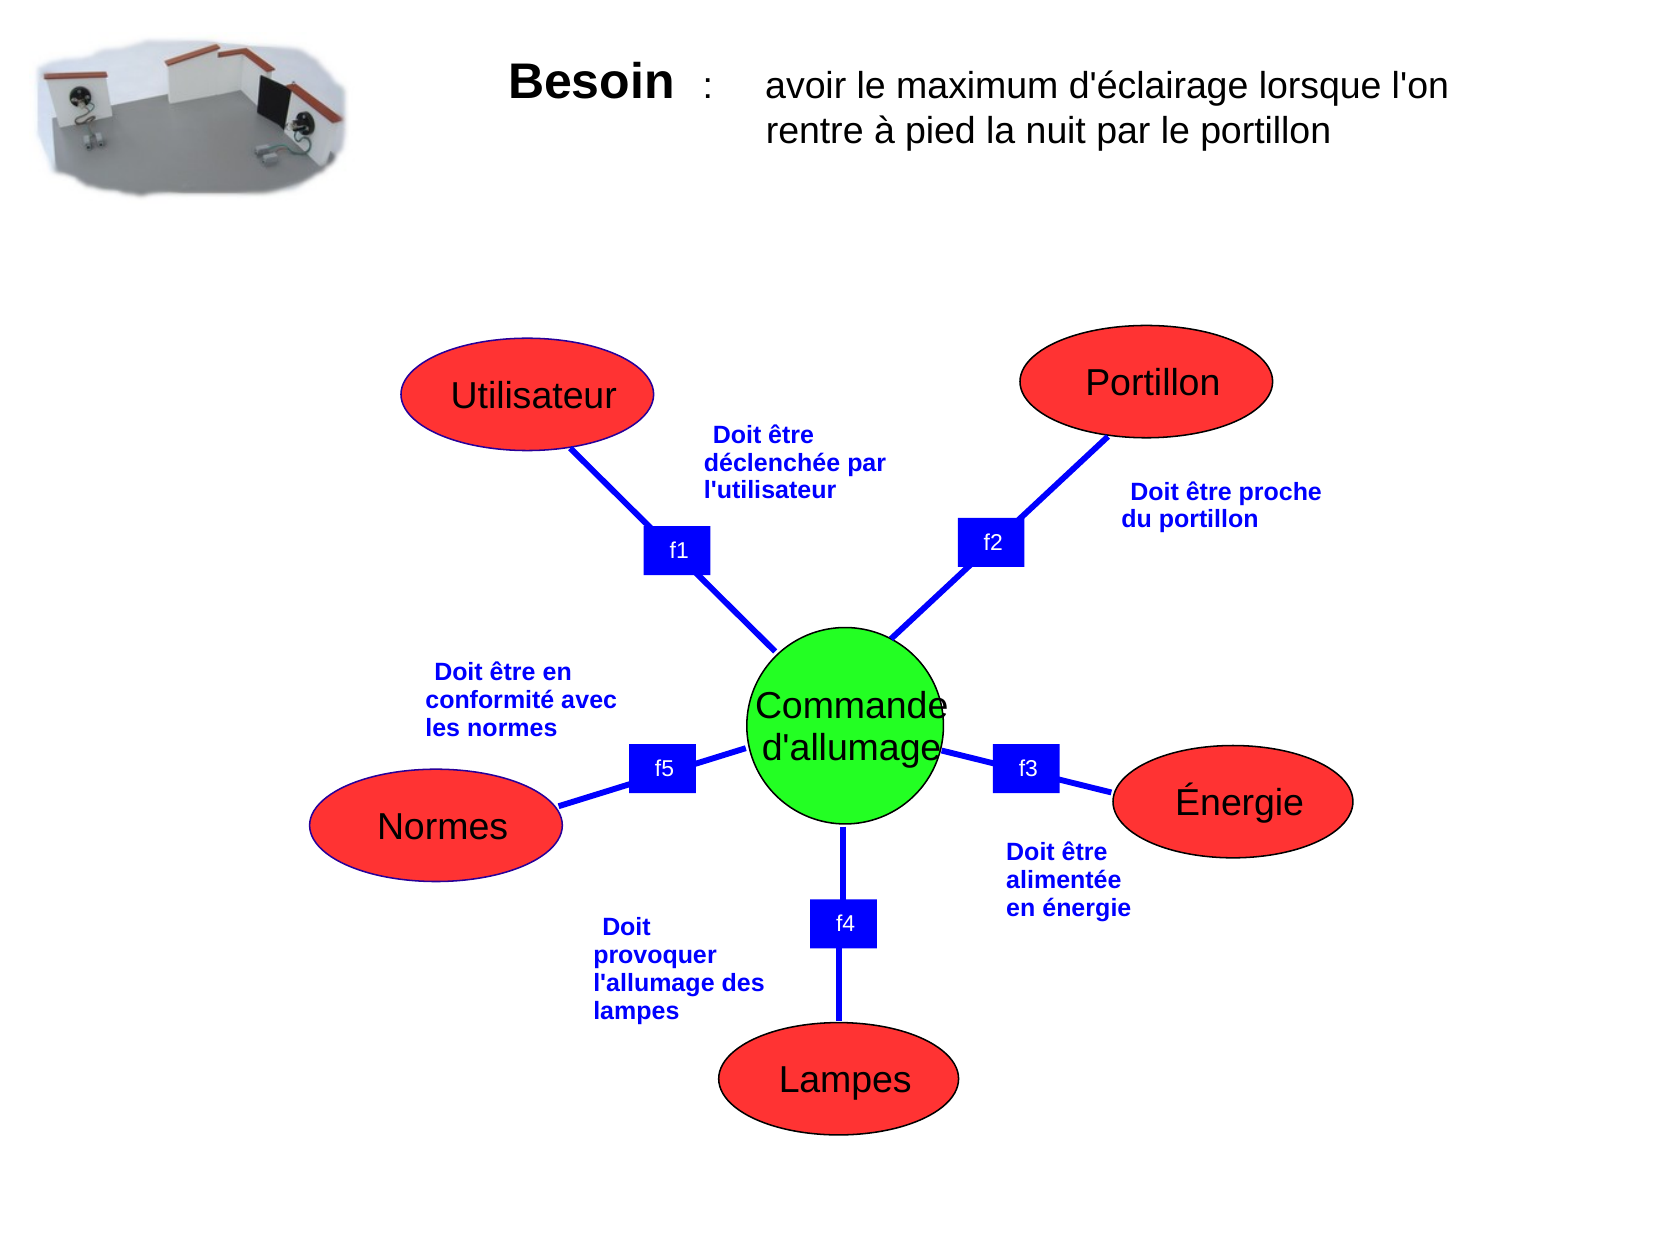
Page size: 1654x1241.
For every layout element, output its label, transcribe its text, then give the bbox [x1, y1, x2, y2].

text_box f5 [629, 744, 696, 794]
text_box Besoin : avoir le maximum d'éclairage lorsque l'on rentre à pied la nuit par le portillon [472, 40, 1507, 178]
text_box Doit être alimentée en énergie [982, 829, 1149, 931]
text_box Normes [309, 769, 563, 882]
text_box Doit provoquer l'allumage des lampes [578, 904, 792, 1006]
text_box Lampes [718, 1022, 959, 1135]
text_box Commande d'allumage [746, 627, 944, 824]
text_box f2 [957, 517, 1025, 567]
text_box Doit être en conformité avec les normes [410, 649, 657, 751]
text_box f3 [992, 744, 1060, 794]
text_box Doit être proche du portillon [1106, 468, 1359, 542]
text_box Doit être déclenchée par l'utilisateur [689, 411, 907, 514]
text_box Énergie [1113, 745, 1353, 858]
text_box f1 [643, 526, 711, 576]
text_box f4 [810, 899, 877, 949]
text_box Portillon [1020, 325, 1273, 438]
picture [29, 32, 355, 207]
text_box Utilisateur [400, 338, 654, 451]
